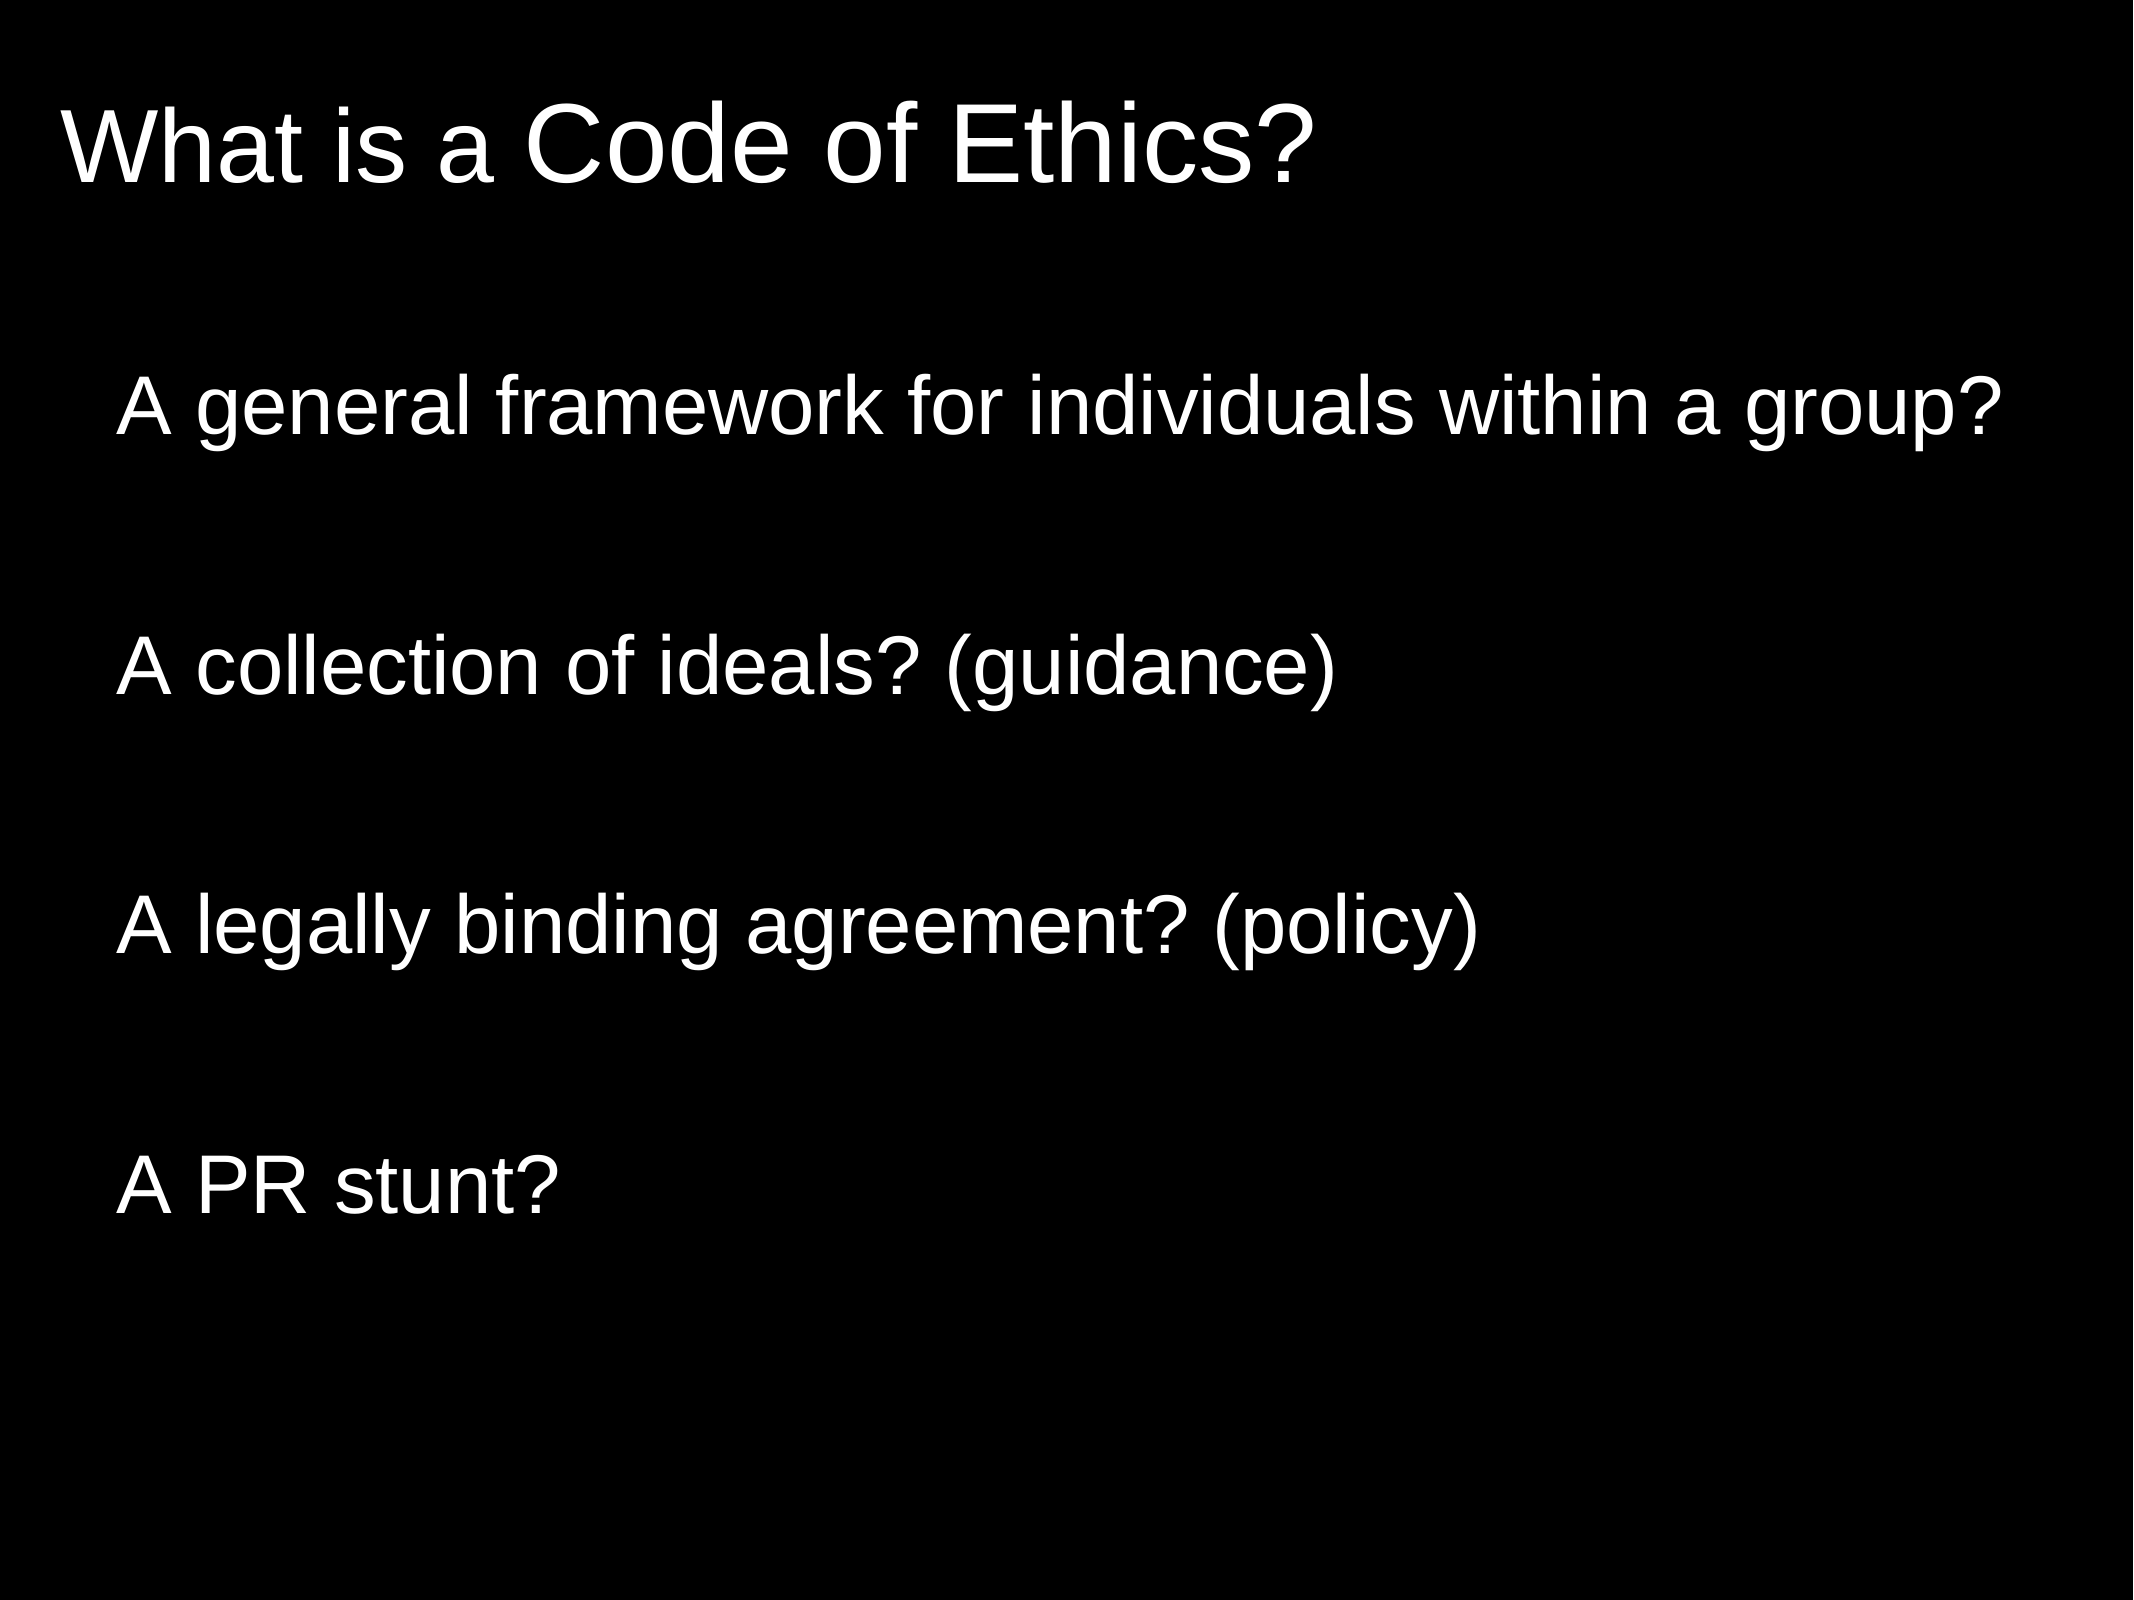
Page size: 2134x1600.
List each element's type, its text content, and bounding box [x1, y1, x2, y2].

text_box A general framework for individuals within a group? A collection of ideals? (guidance) A legally binding agreement? (policy) A PR stunt? [116, 96, 2017, 1225]
text_box What is a Code of Ethics? [60, 70, 1318, 206]
